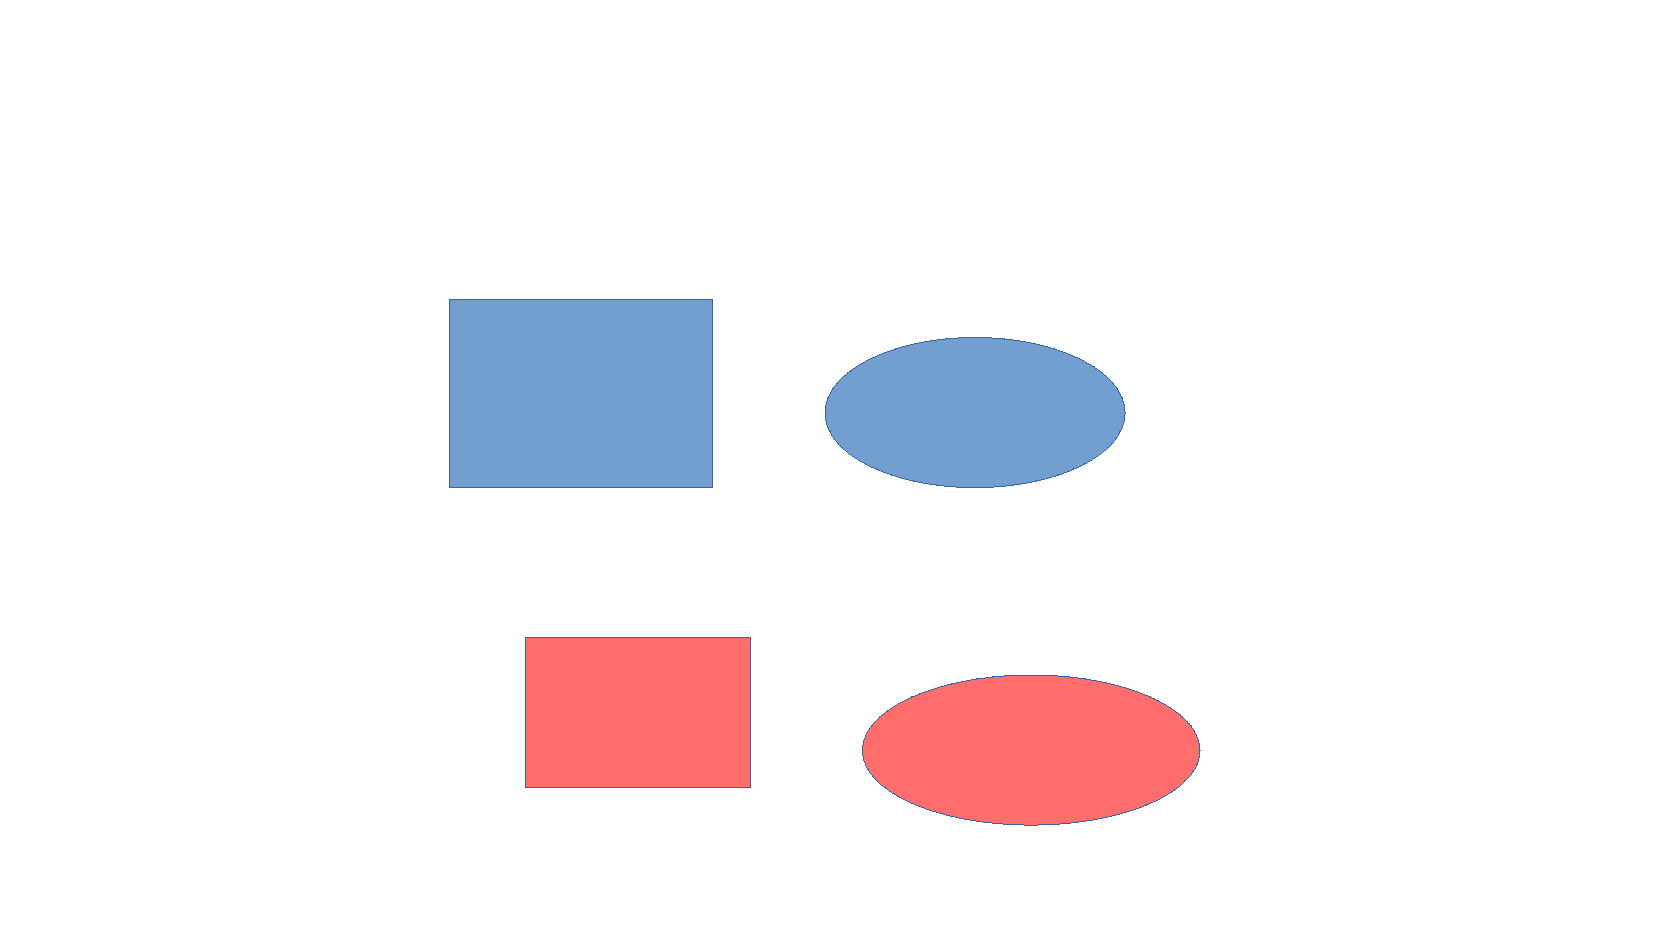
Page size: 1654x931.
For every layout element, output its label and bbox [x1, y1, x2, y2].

text_box [449, 299, 713, 488]
text_box [862, 675, 1201, 826]
text_box [825, 337, 1126, 488]
text_box [525, 637, 751, 788]
